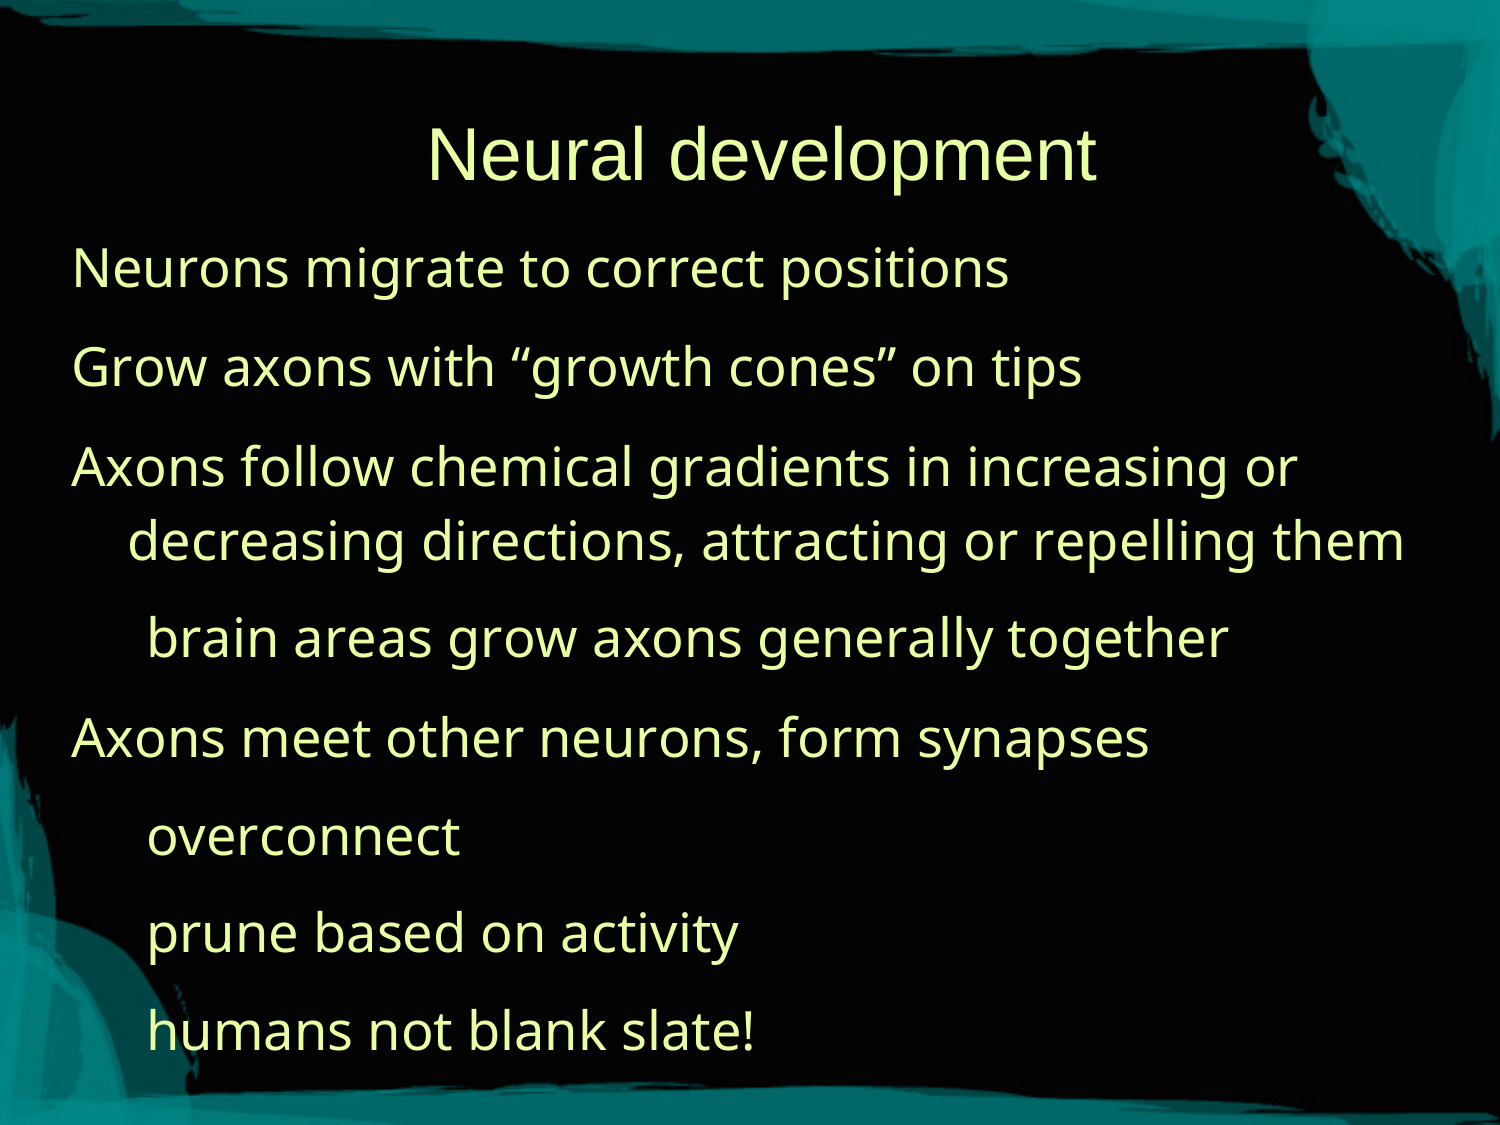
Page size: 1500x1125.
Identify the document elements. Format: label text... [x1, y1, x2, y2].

title Neural development [262, 7, 1263, 229]
list Neurons migrate to correct positions Grow axons with “growth cones” on tips Axons follow chemical gradients in increasing or decreasing directions, attracting or repelling them brain areas grow axons generally together Axons meet other neurons, form synapses overconnect prune based on activity humans not blank slate! [71, 229, 1422, 1125]
picture [0, 0, 1500, 1125]
